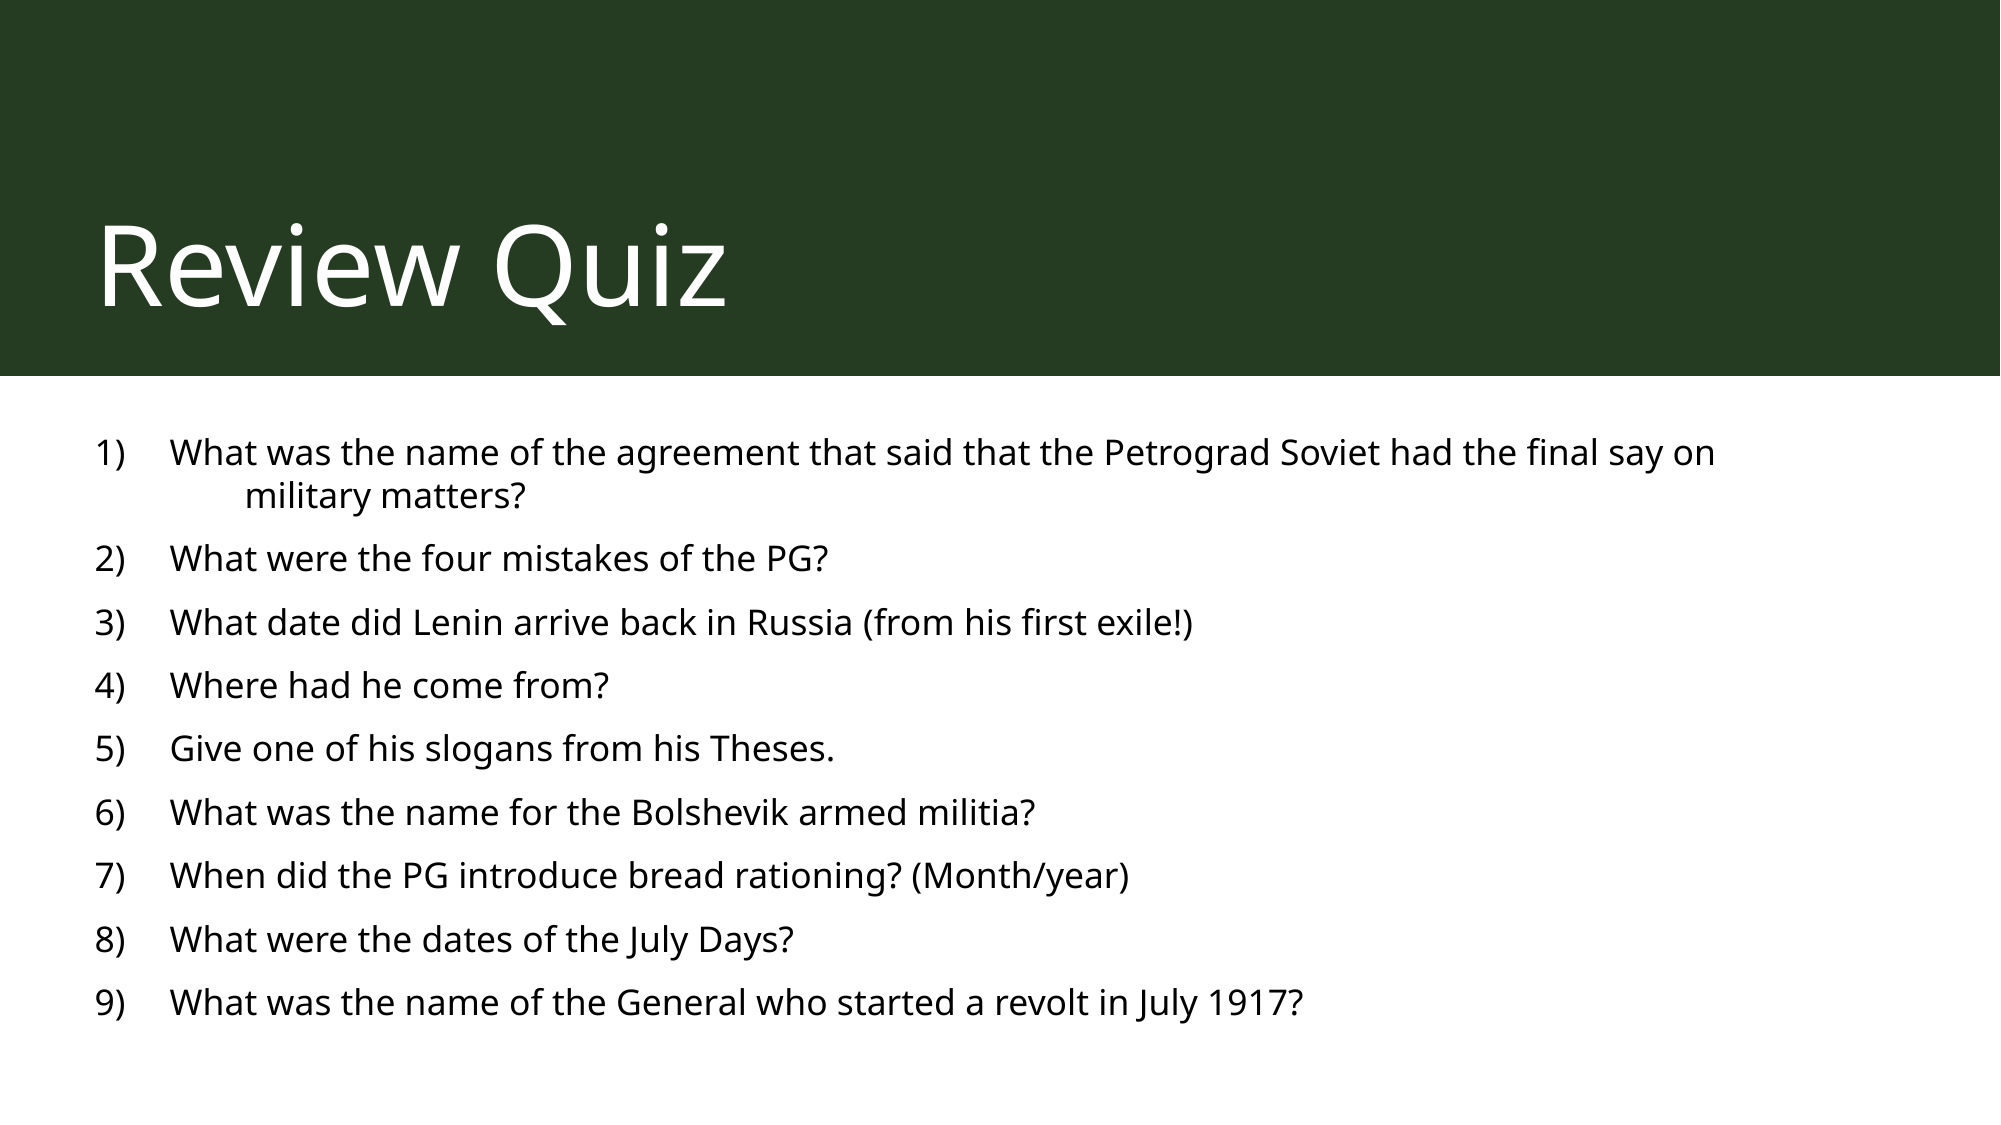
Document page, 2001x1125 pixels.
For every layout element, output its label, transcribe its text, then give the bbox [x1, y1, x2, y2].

list What was the name of the agreement that said that the Petrograd Soviet had the final say on military matters? What were the four mistakes of the PG? What date did Lenin arrive back in Russia (from his first exile!) Where had he come from? Give one of his slogans from his Theses. What was the name for the Bolshevik armed militia? When did the PG introduce bread rationing? (Month/year) What were the dates of the July Days? What was the name of the General who started a revolt in July 1917? [79, 422, 1863, 1066]
title Review Quiz [79, 59, 1863, 337]
